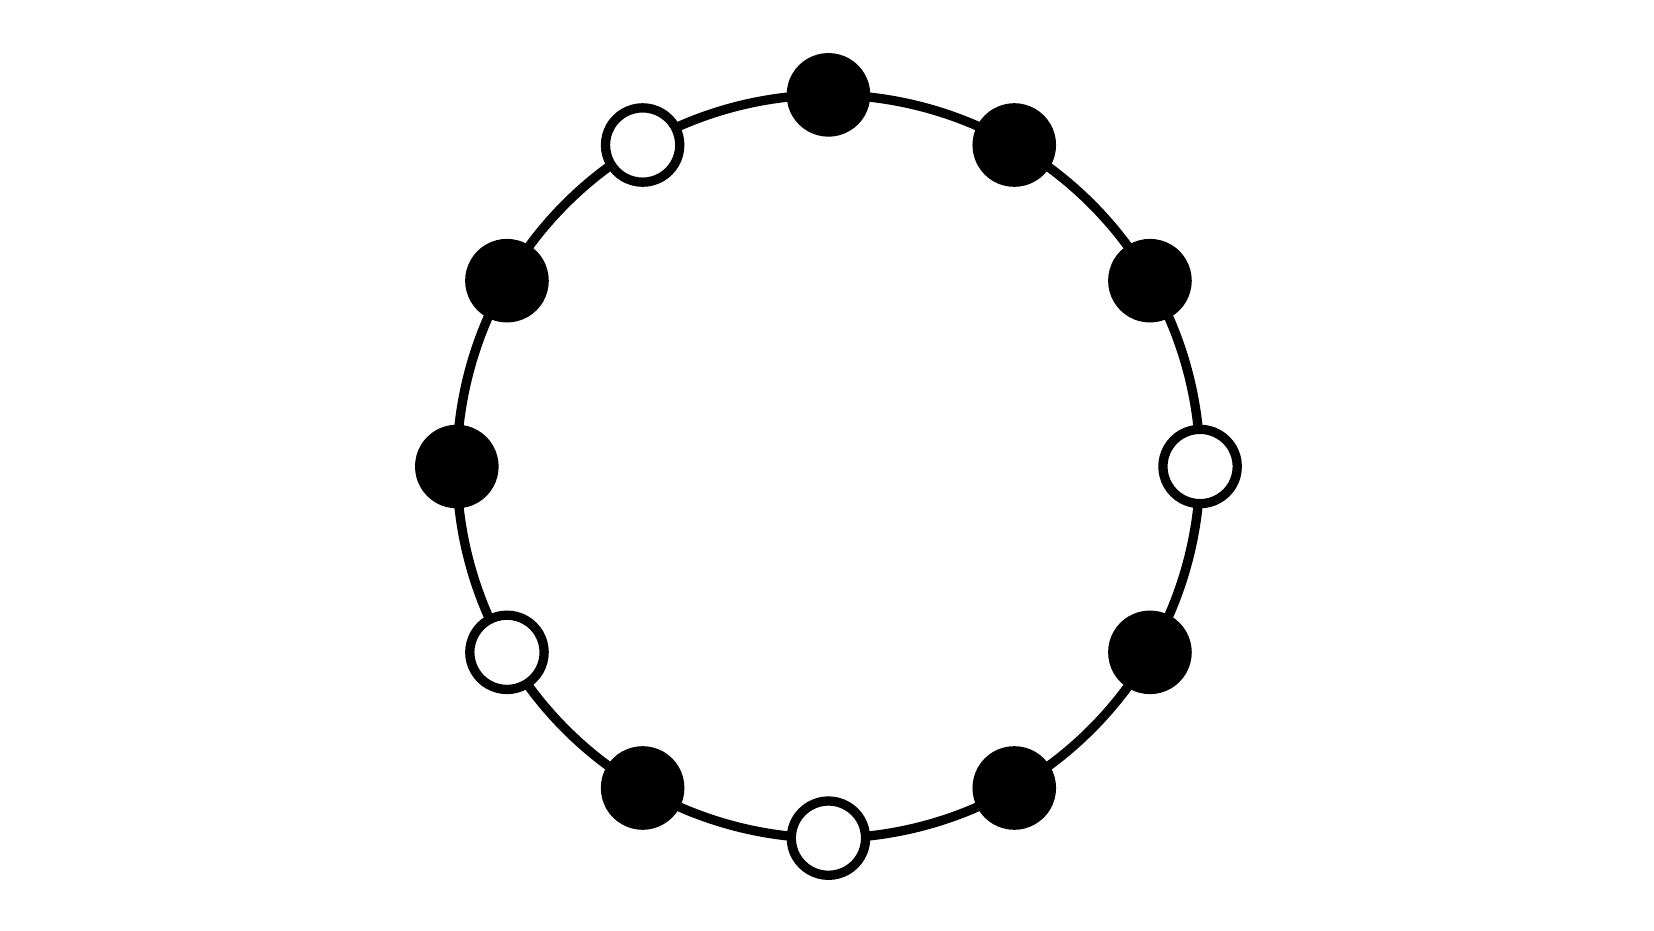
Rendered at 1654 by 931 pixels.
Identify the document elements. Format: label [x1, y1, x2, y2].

picture [363, 1, 1294, 931]
